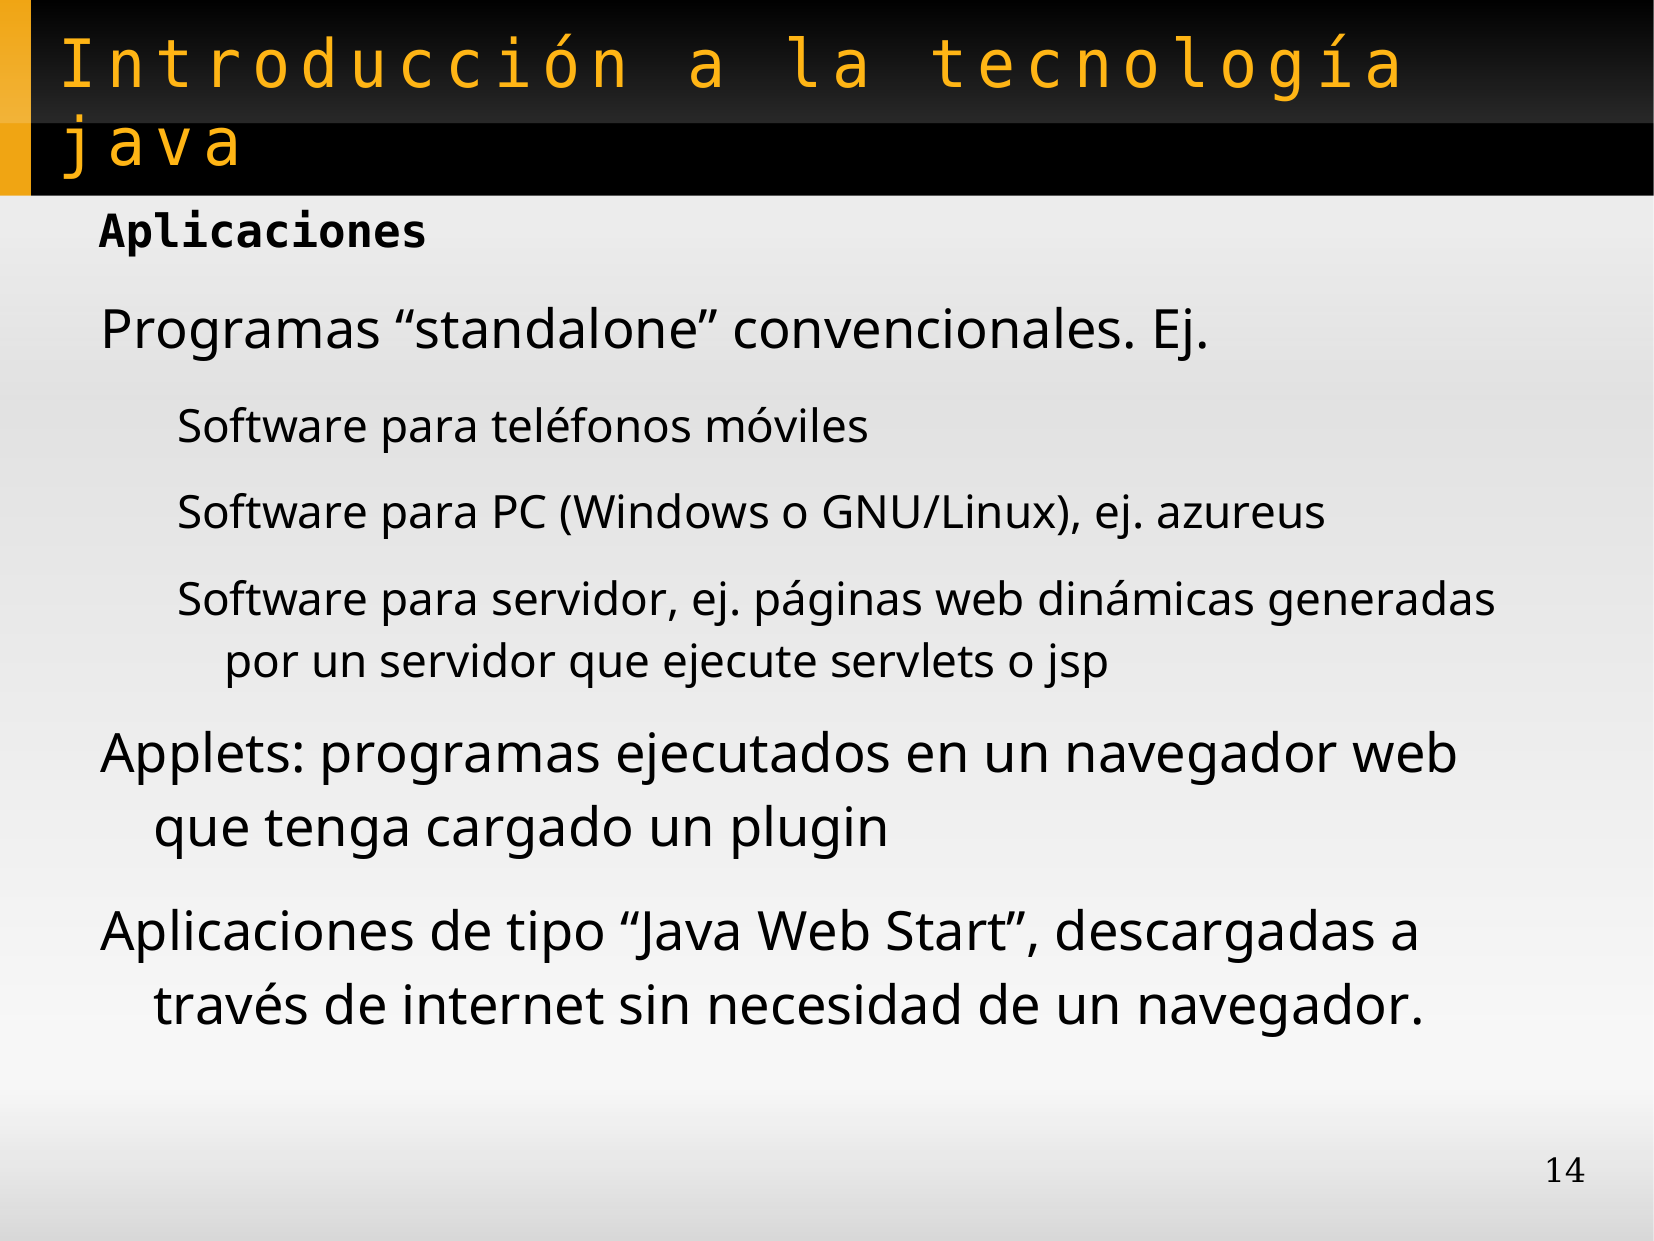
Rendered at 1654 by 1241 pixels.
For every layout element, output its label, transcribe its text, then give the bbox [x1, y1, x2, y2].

text_box Aplicaciones [83, 197, 443, 266]
title Introducción a la tecnología java [59, 25, 1595, 182]
list Programas “standalone” convencionales. Ej. Software para teléfonos móviles Software para PC (Windows o GNU/Linux), ej. azureus Software para servidor, ej. páginas web dinámicas generadas por un servidor que ejecute servlets o jsp Applets: programas ejecutados en un navegador web que tenga cargado un plugin Aplicaciones de tipo “Java Web Start”, descargadas a través de internet sin necesidad de un navegador. [82, 290, 1571, 1109]
picture [0, 0, 1654, 1241]
